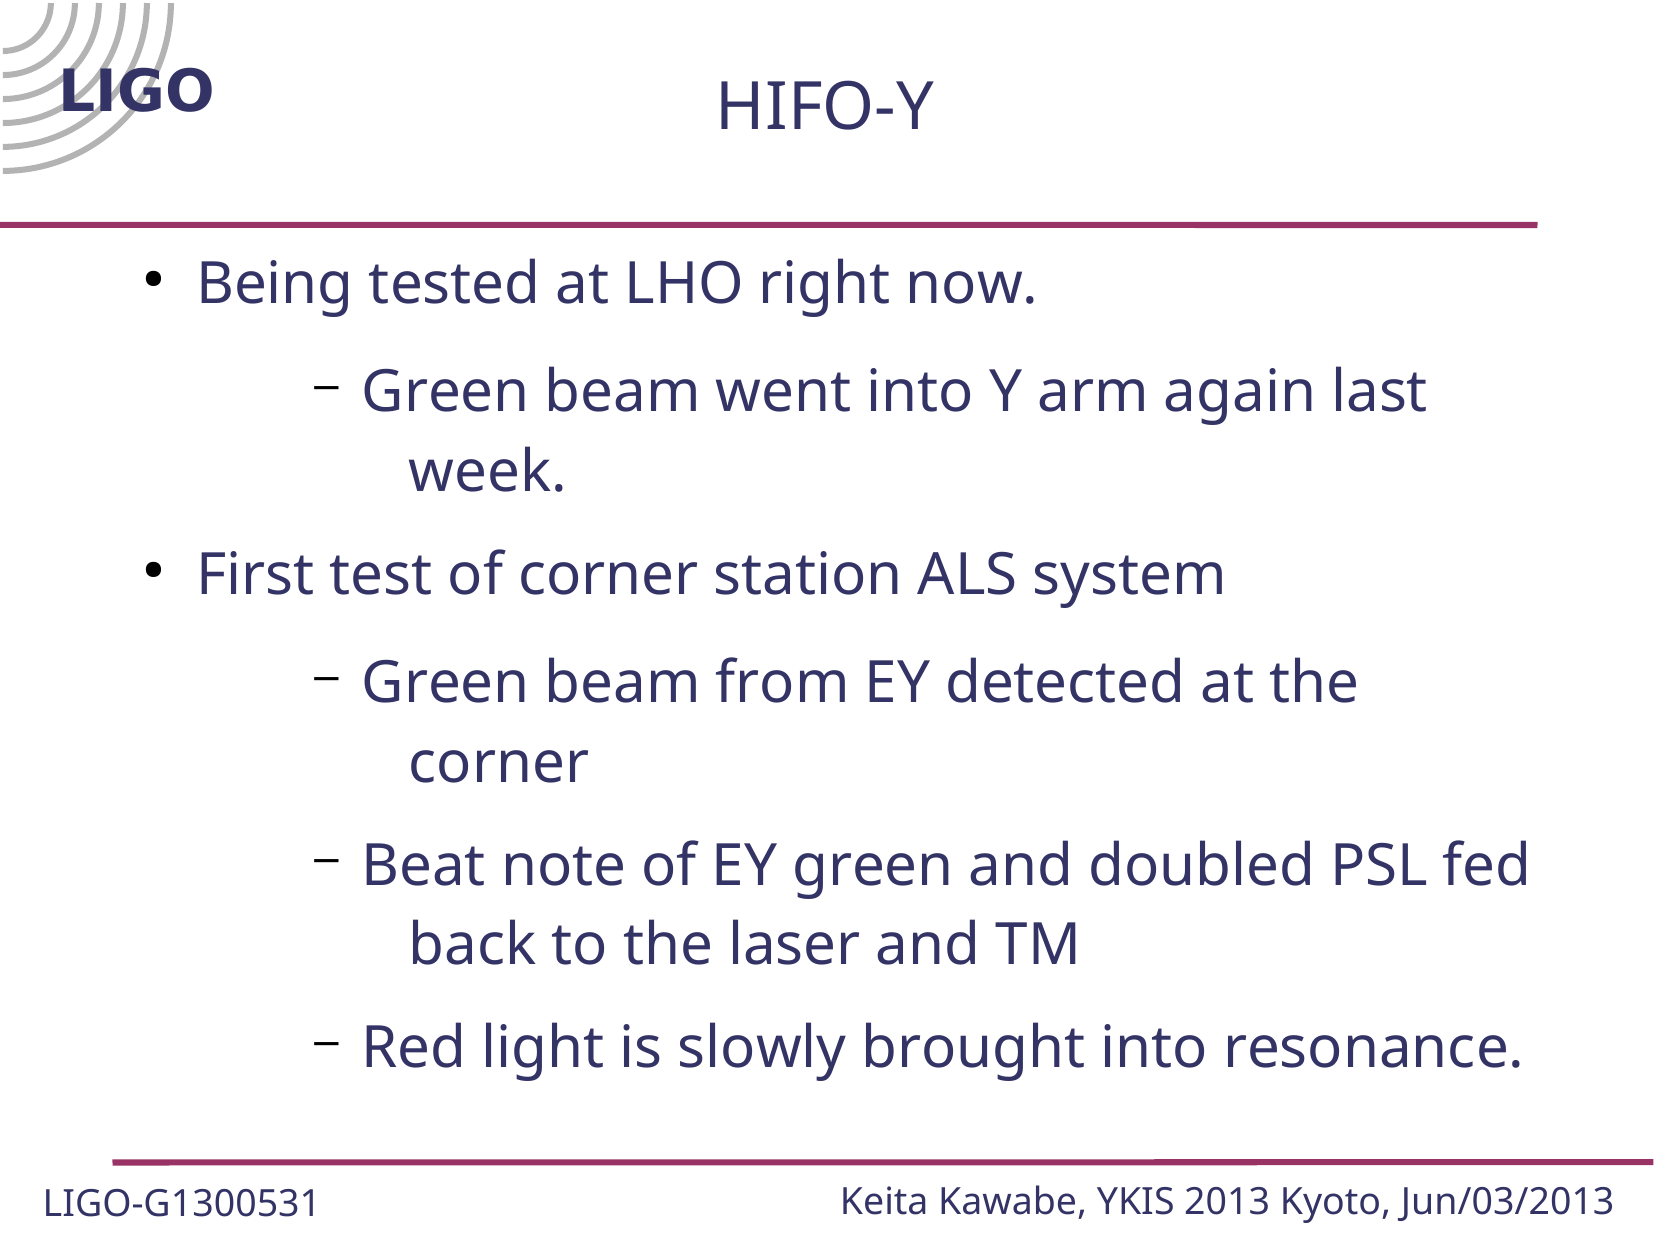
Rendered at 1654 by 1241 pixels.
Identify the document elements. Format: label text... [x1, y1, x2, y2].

title HIFO-Y [187, 0, 1463, 208]
list Being tested at LHO right now. Green beam went into Y arm again last week. First test of corner station ALS system Green beam from EY detected at the corner Beat note of EY green and doubled PSL fed back to the laser and TM Red light is slowly brought into resonance. [125, 240, 1538, 978]
